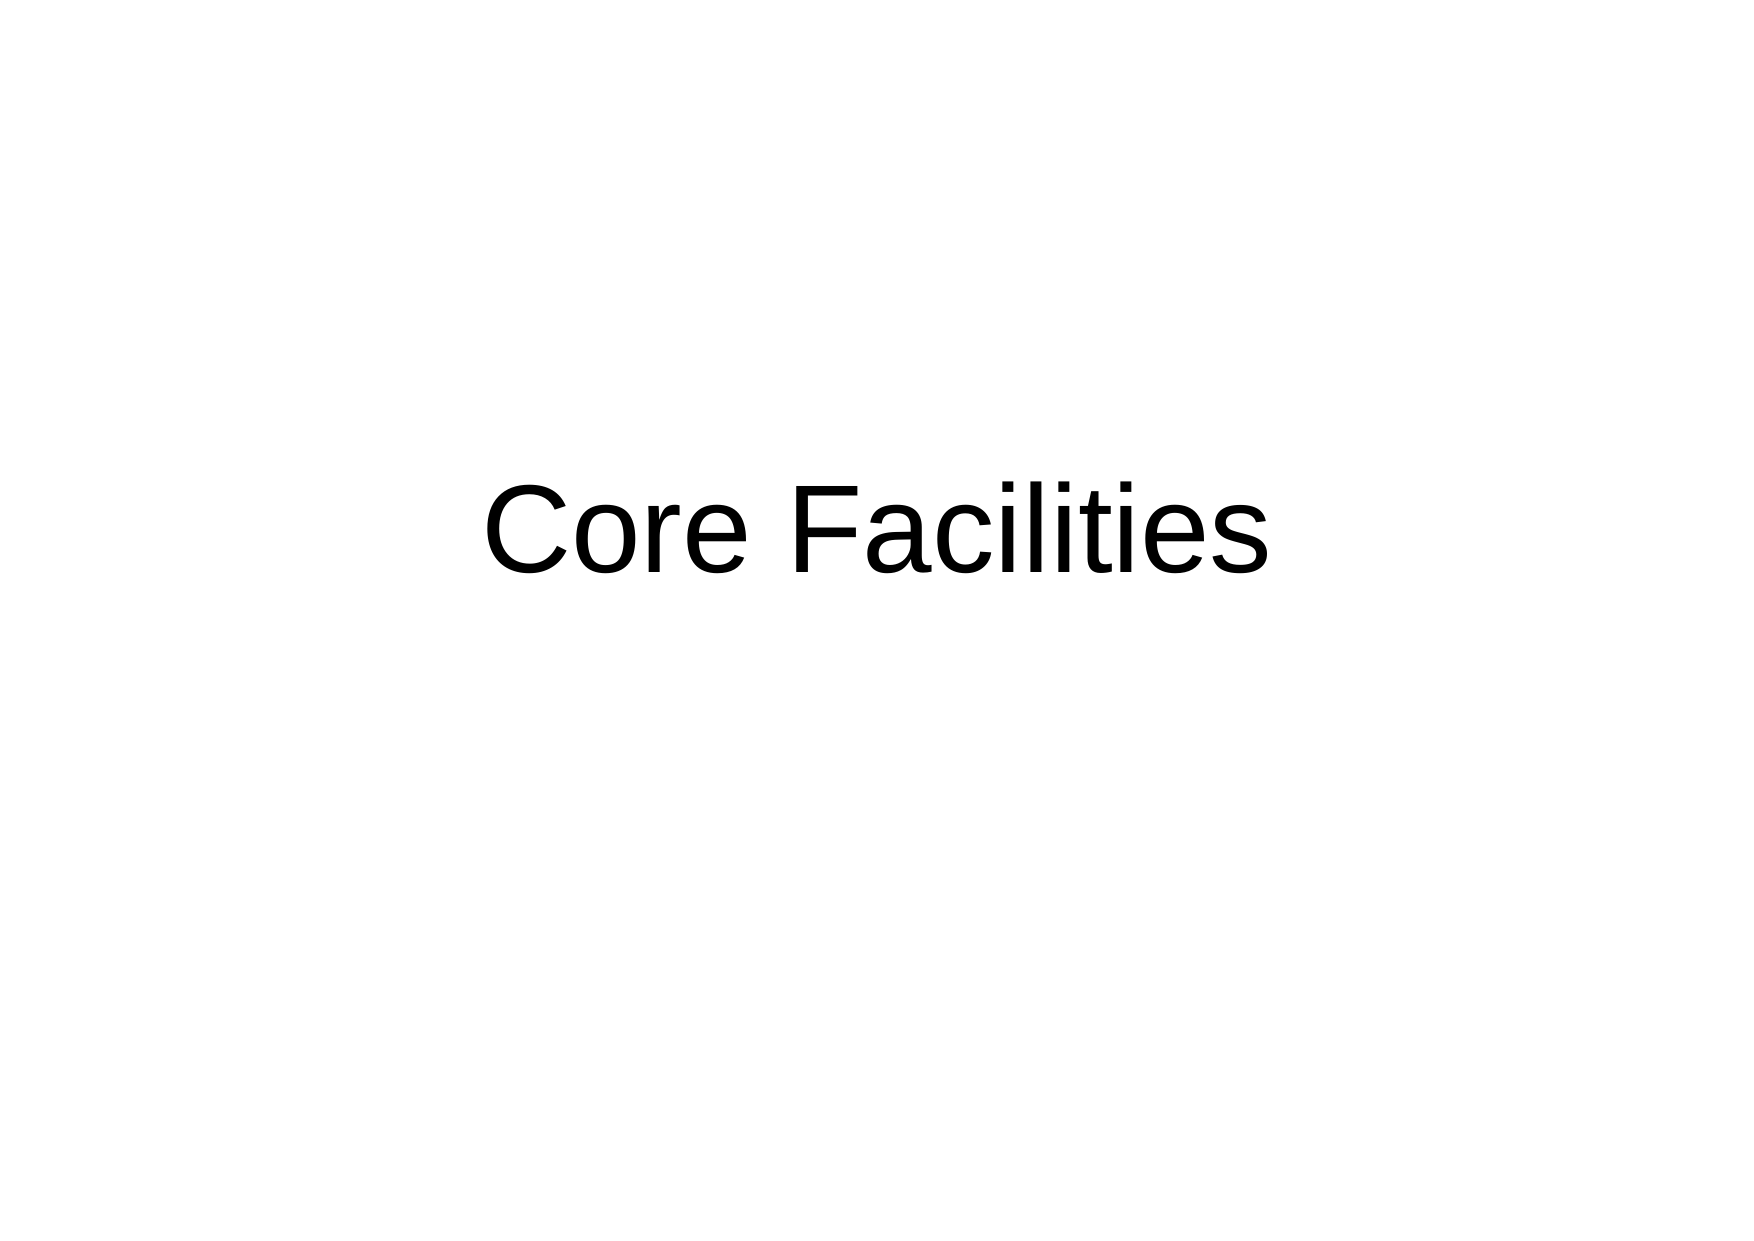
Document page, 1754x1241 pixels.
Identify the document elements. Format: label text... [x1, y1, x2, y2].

subtitle Core Facilities [87, 49, 1667, 1010]
